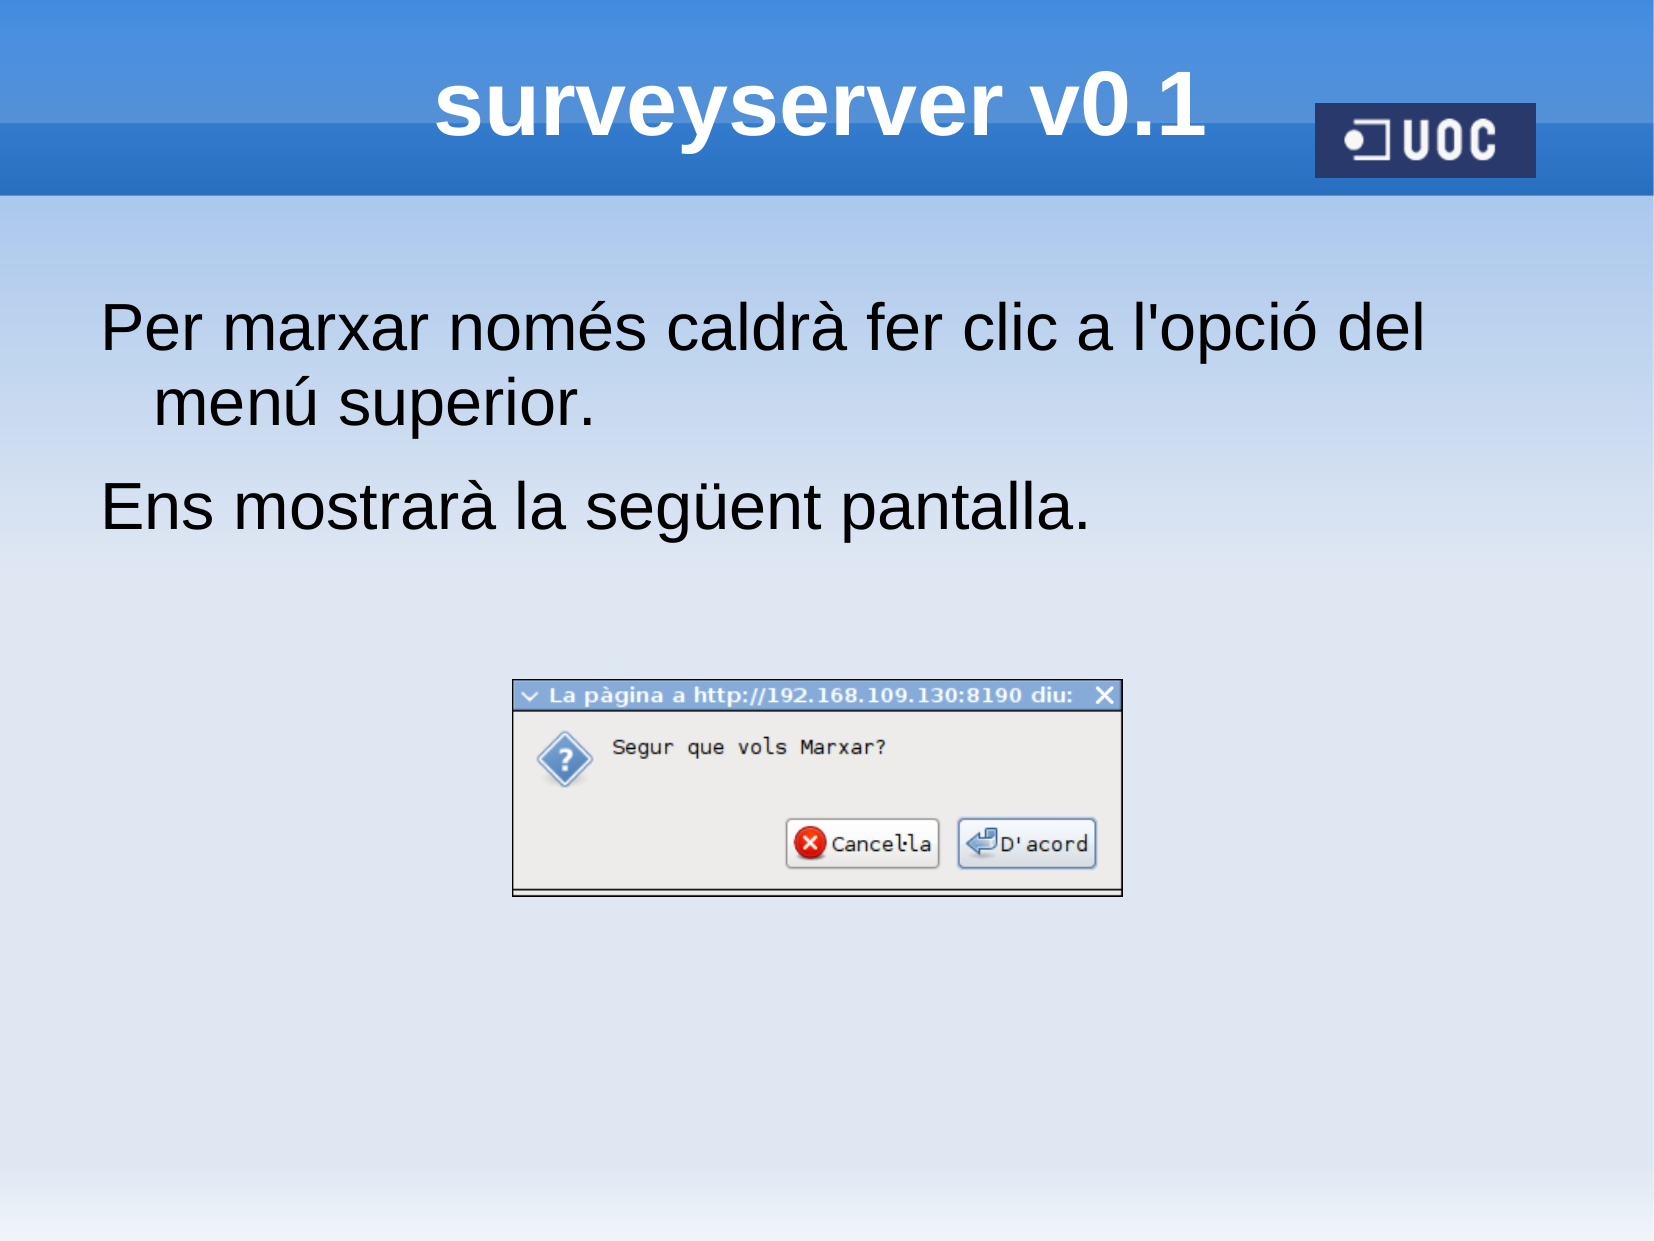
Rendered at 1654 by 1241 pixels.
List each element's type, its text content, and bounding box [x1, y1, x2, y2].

title surveyserver v0.1 [76, 7, 1565, 200]
list Per marxar només caldrà fer clic a l'opció del menú superior. Ens mostrarà la següent pantalla. [82, 290, 1571, 1094]
picture [0, 0, 1654, 1241]
